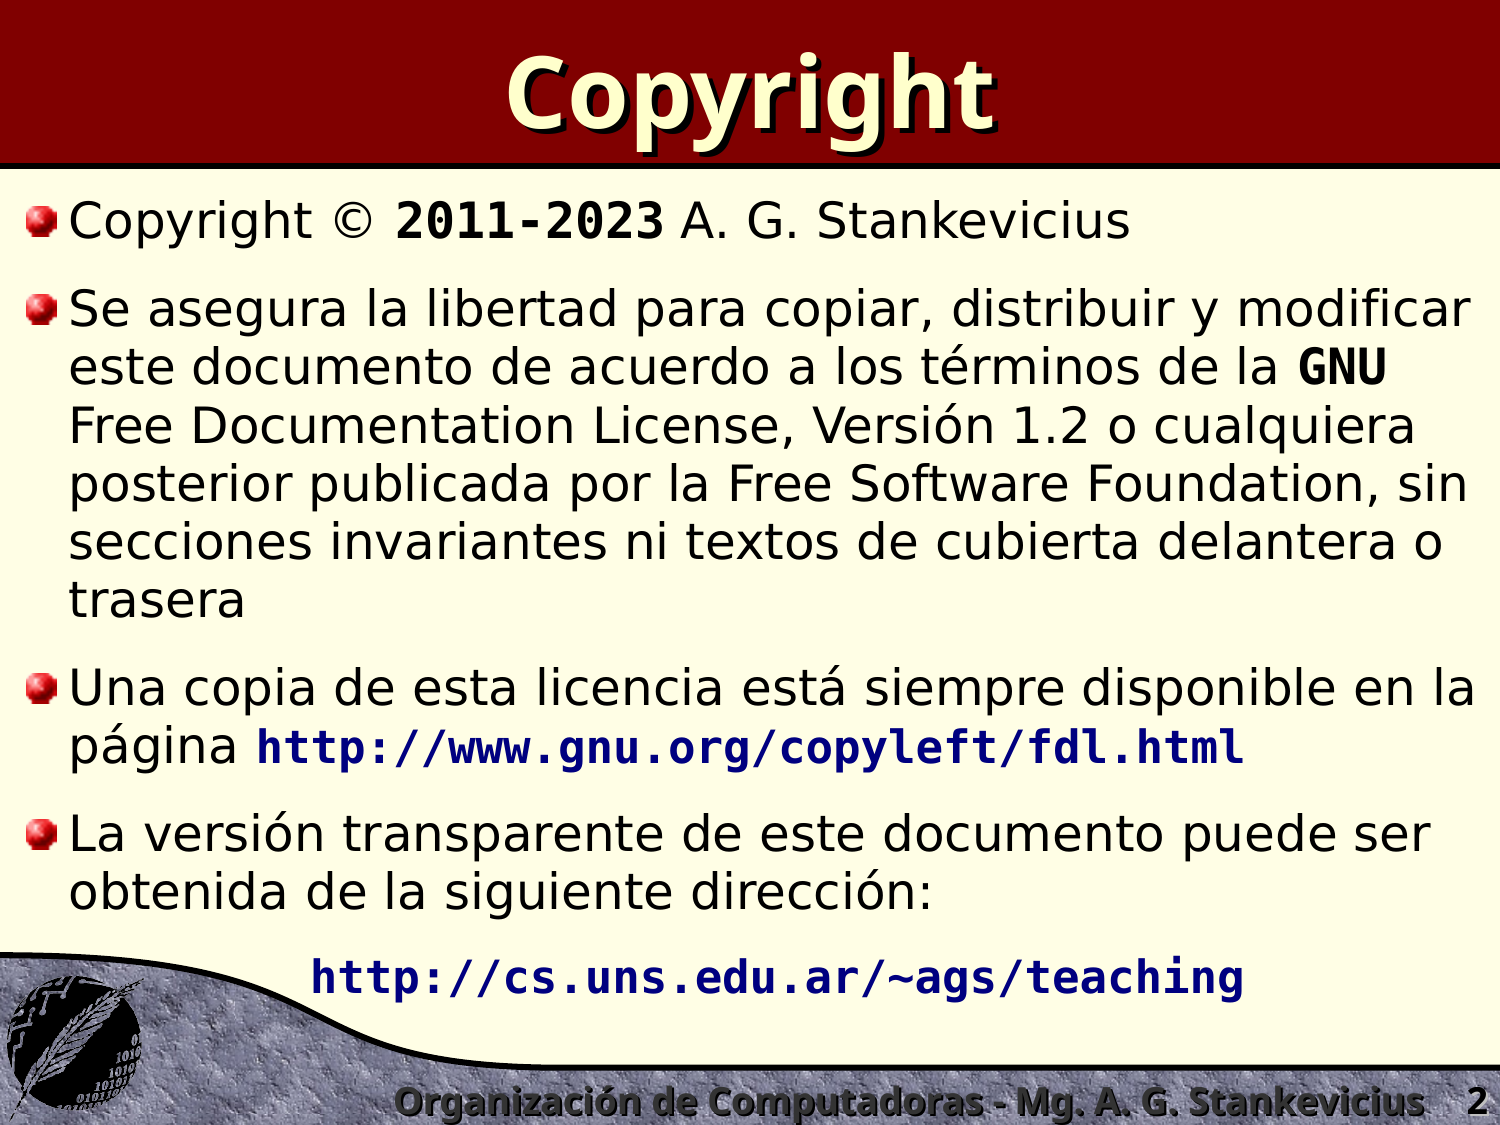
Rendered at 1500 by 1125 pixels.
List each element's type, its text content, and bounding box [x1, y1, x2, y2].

list Copyright © 2011-2023 A. G. Stankevicius Se asegura la libertad para copiar, distribuir y modificar este documento de acuerdo a los términos de la GNU Free Documentation License, Versión 1.2 o cualquiera posterior publicada por la Free Software Foundation, sin secciones invariantes ni textos de cubierta delantera o trasera Una copia de esta licencia está siempre disponible en la página http://www.gnu.org/copyleft/fdl.html La versión transparente de este documento puede ser obtenida de la siguiente dirección: http://cs.uns.edu.ar/~ags/teaching [11, 192, 1486, 1010]
picture [802, 1100, 806, 1110]
picture [0, 959, 1500, 1125]
title Copyright [15, 5, 1485, 160]
picture [1058, 1100, 1065, 1110]
picture [448, 1100, 455, 1110]
